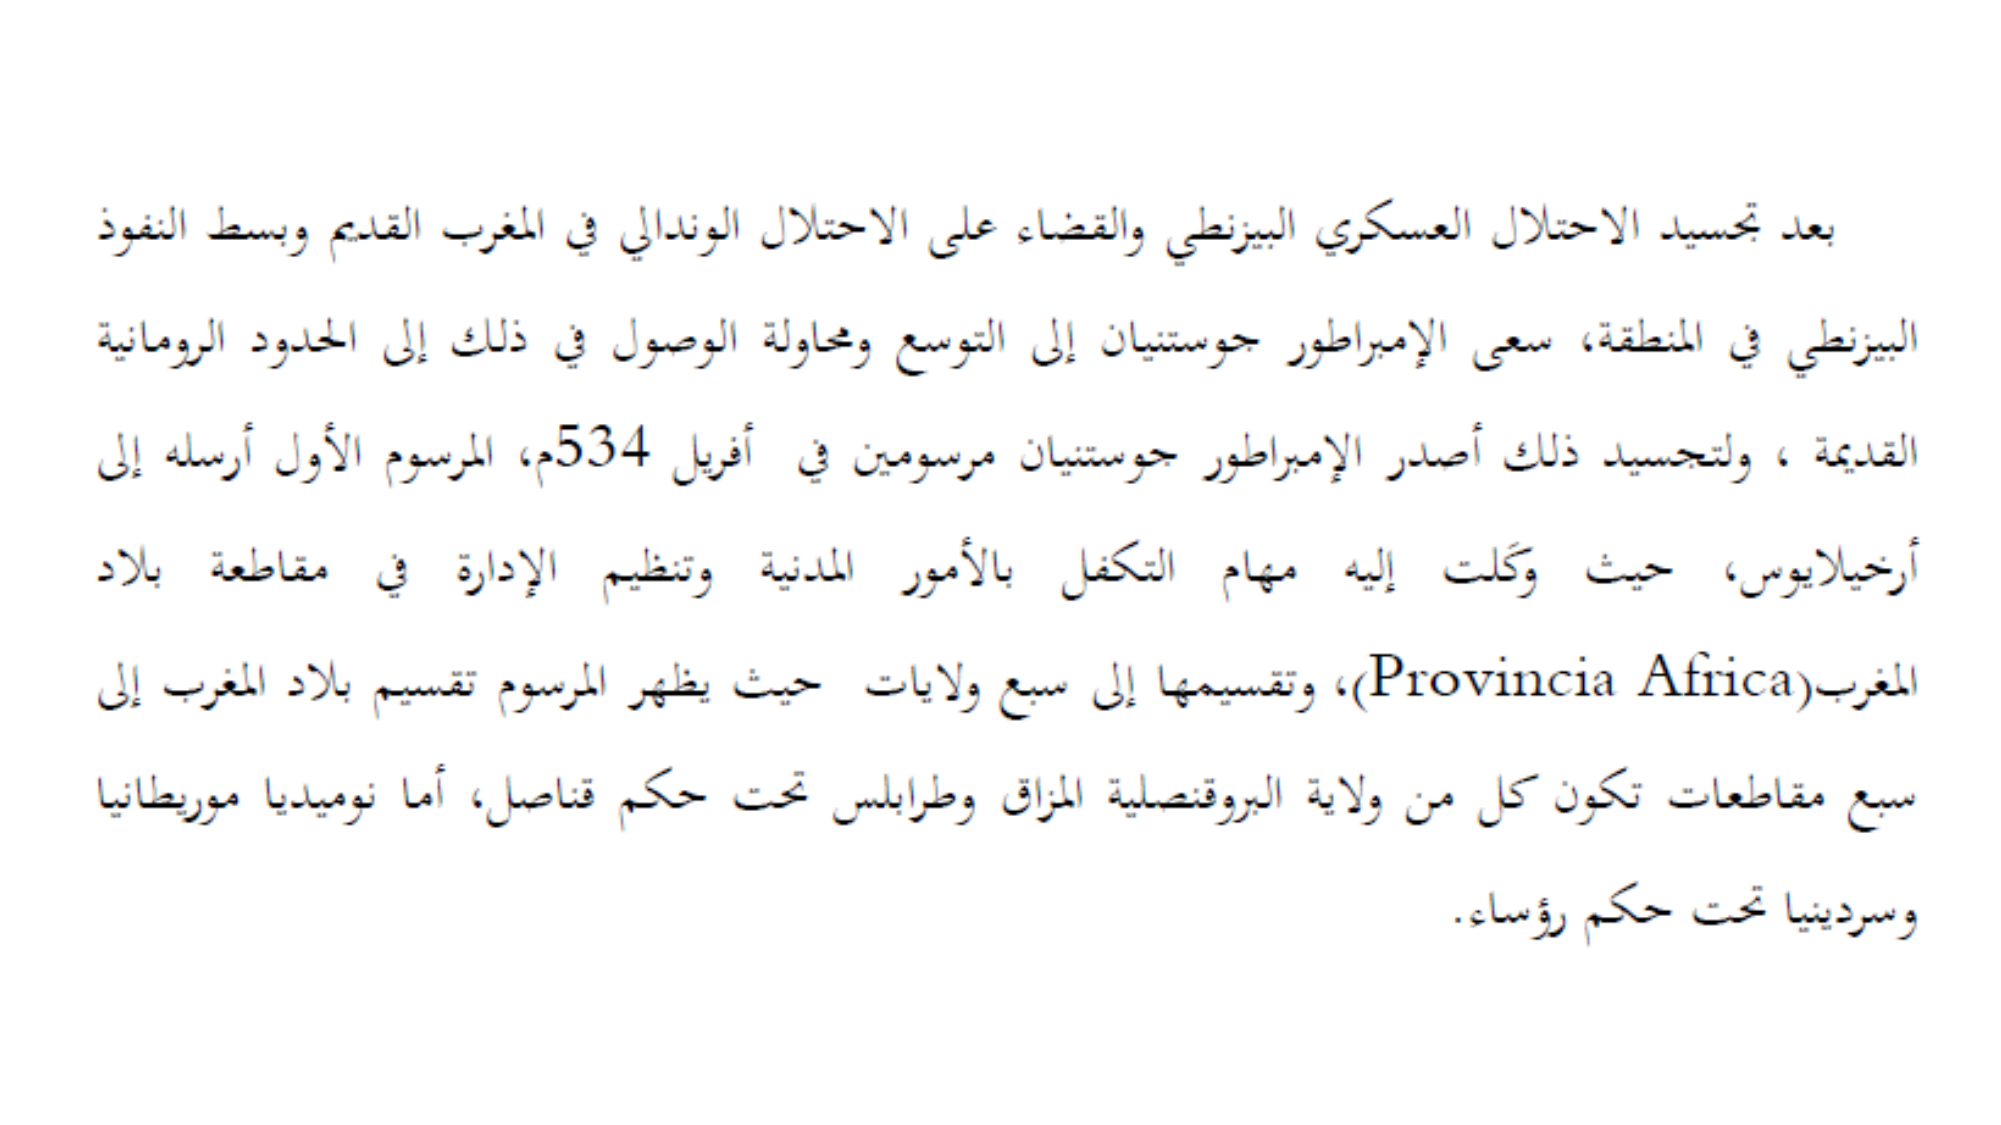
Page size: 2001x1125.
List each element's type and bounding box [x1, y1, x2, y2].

picture [70, 179, 1947, 953]
